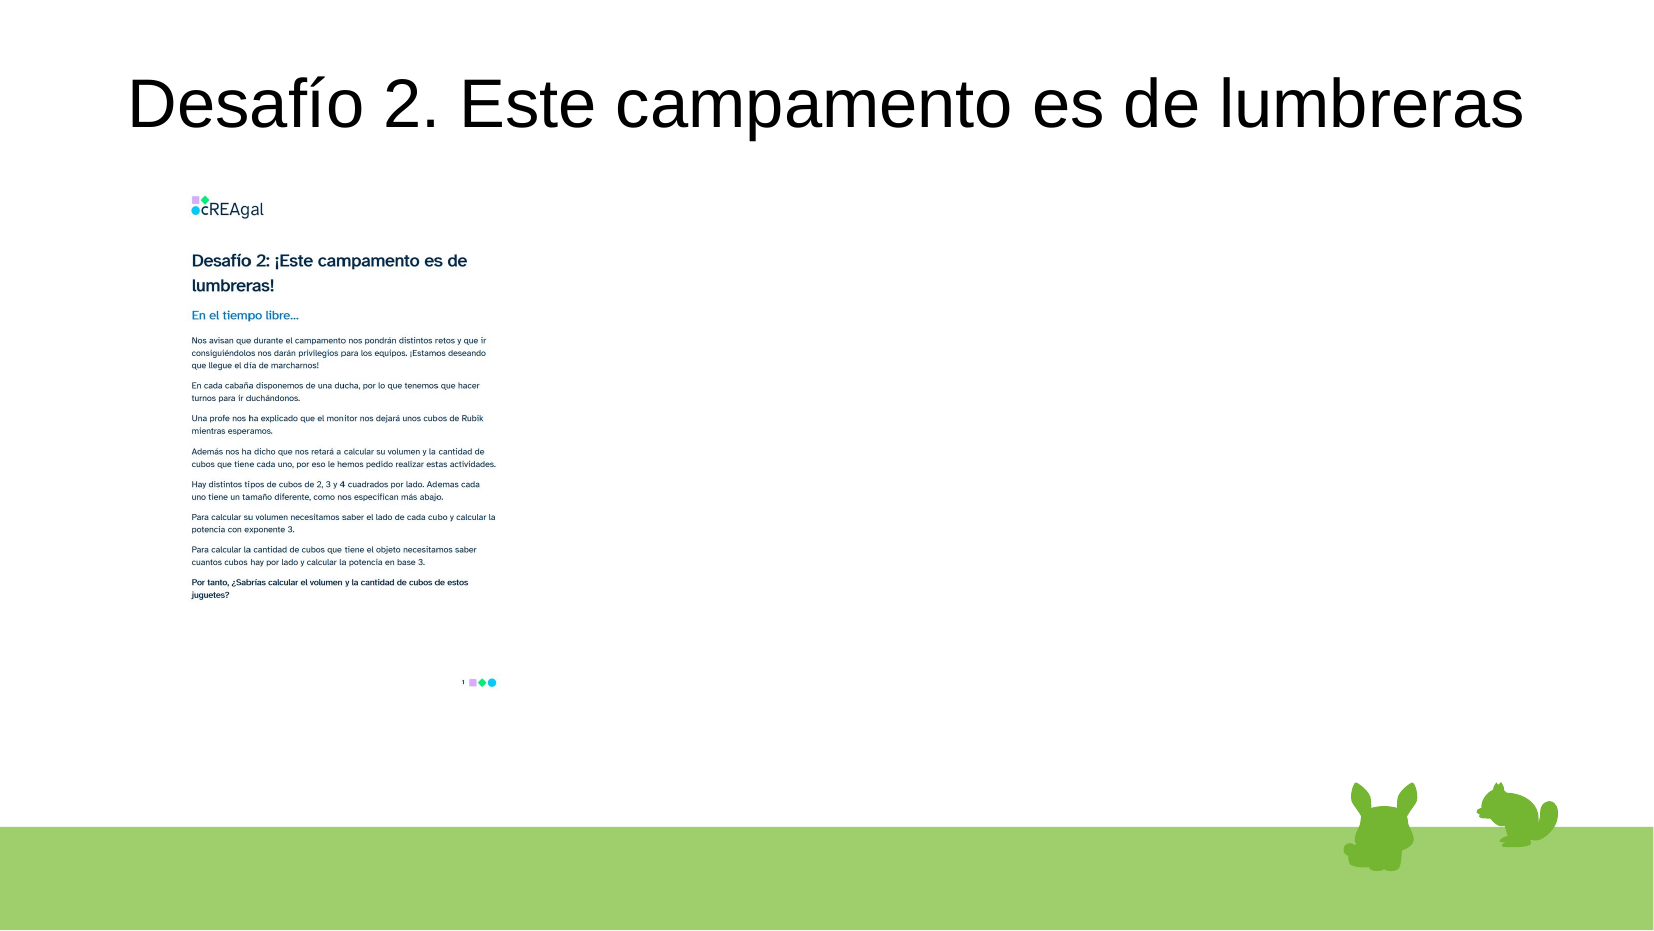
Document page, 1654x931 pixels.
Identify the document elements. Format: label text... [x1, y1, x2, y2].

title Desafío 2. Este campamento es de lumbreras [88, 29, 1565, 178]
picture [155, 177, 532, 709]
